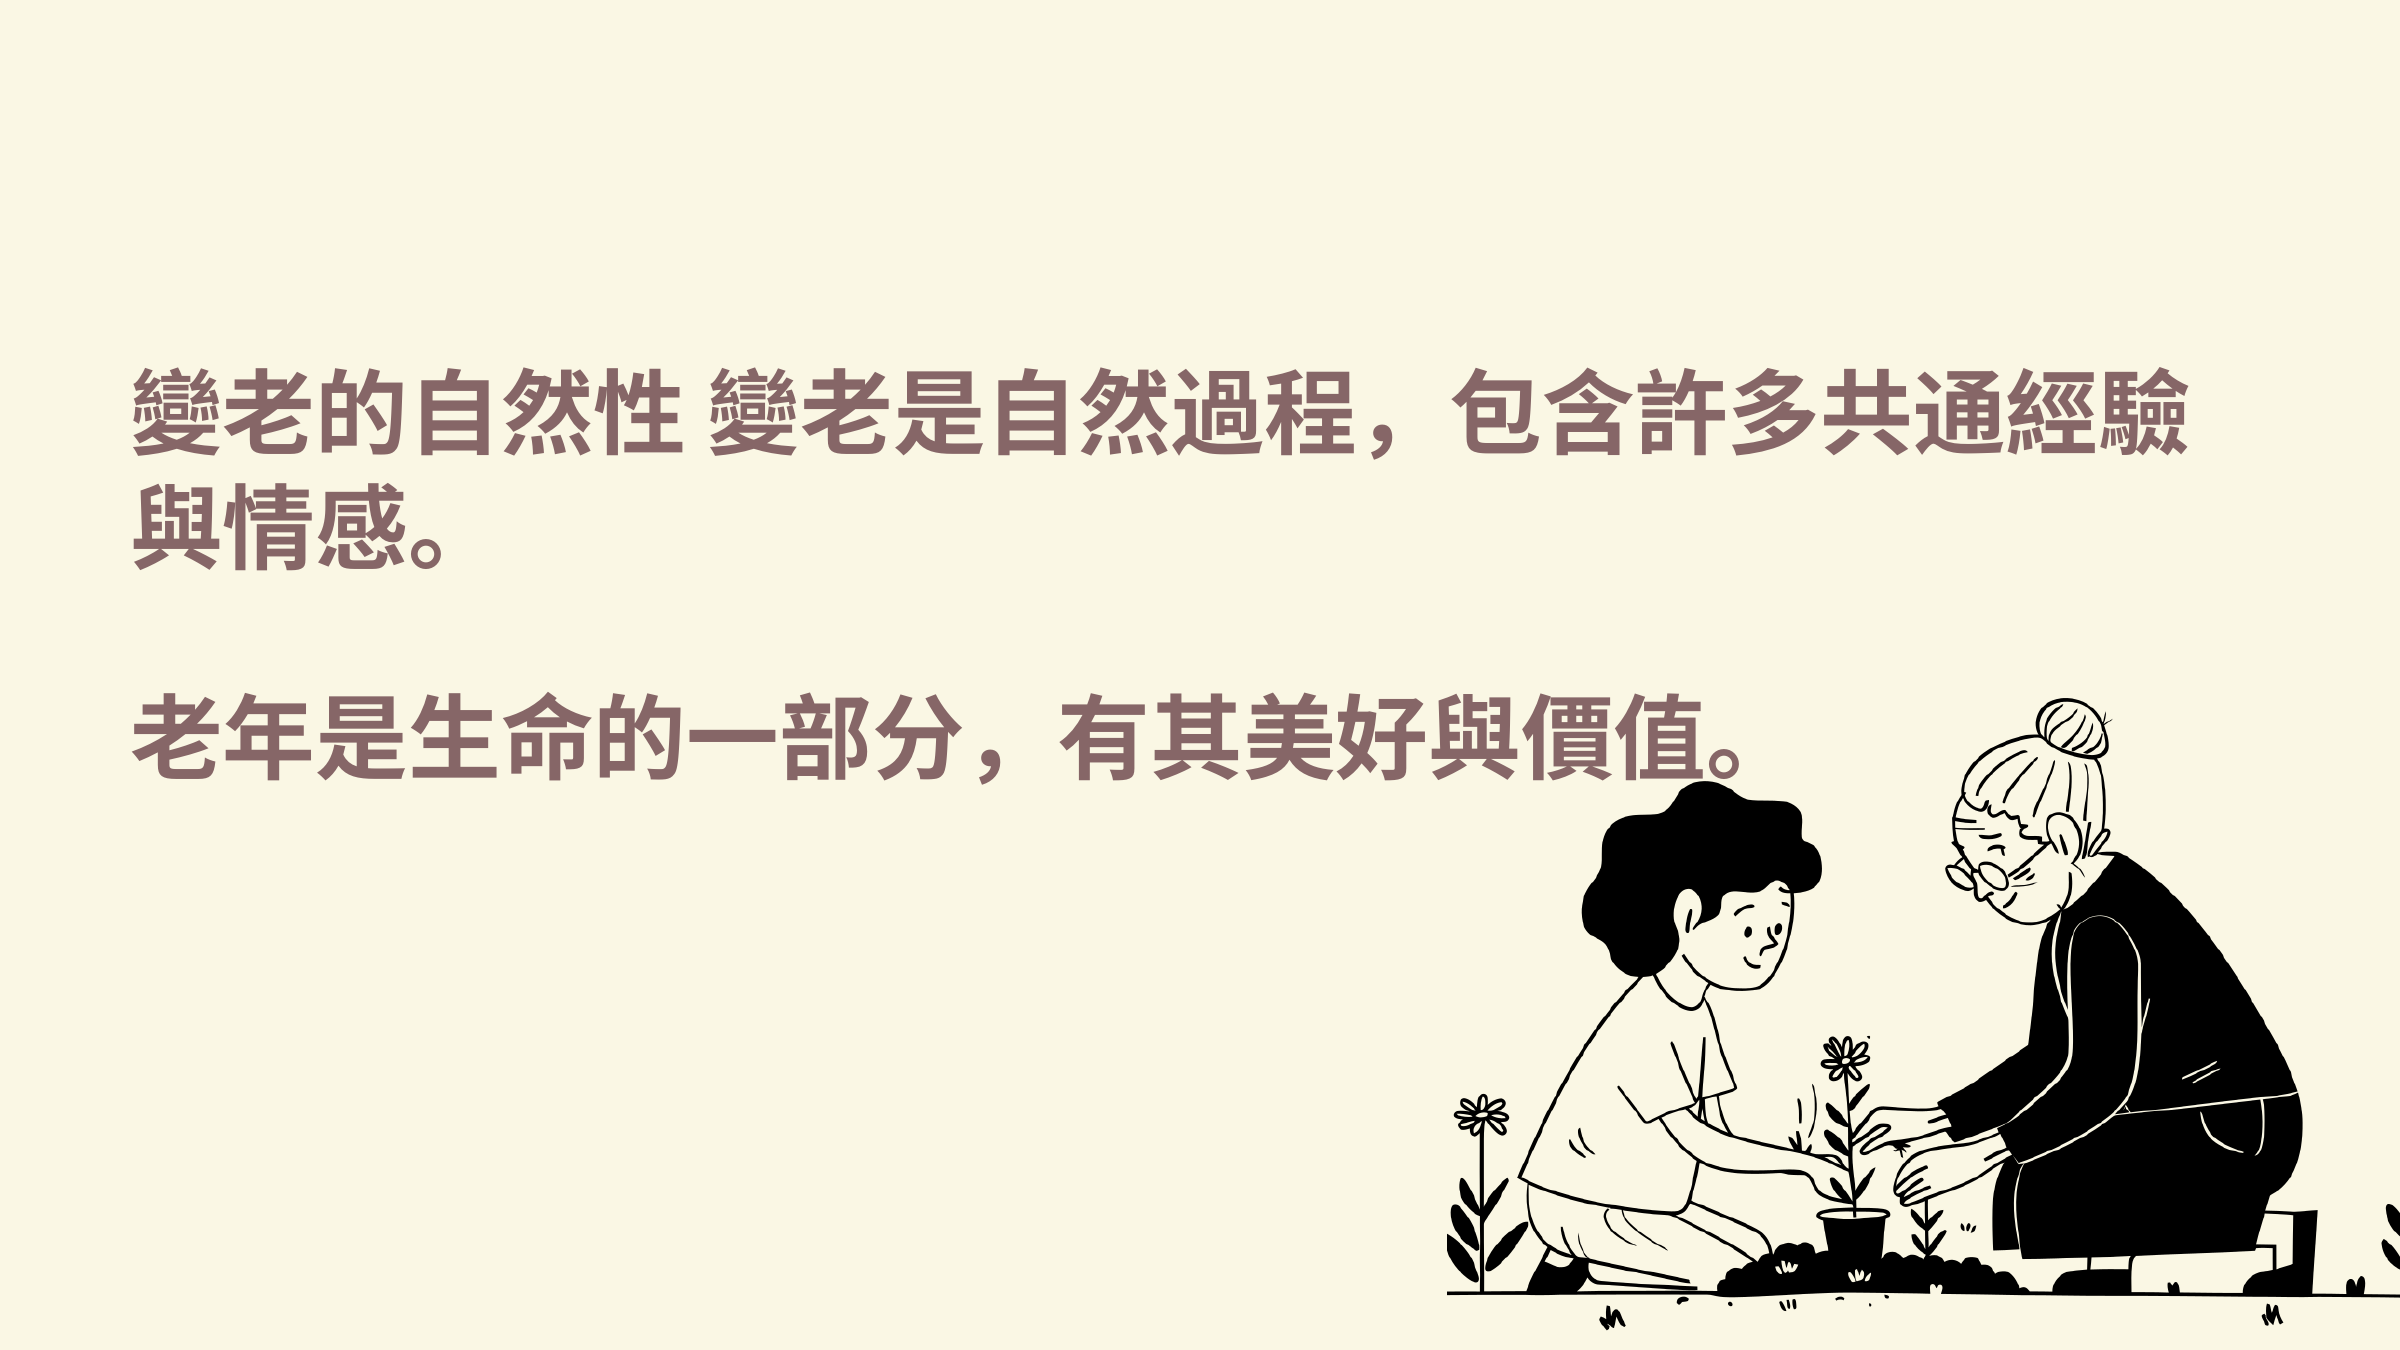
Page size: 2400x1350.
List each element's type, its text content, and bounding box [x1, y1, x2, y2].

picture [1447, 466, 2400, 1350]
text_box 變老的自然性 變老是自然過程，包含許多共通經驗與情感。 [130, 350, 2270, 583]
text_box 老年是生命的一部分，有其美好與價值。 [130, 675, 1447, 791]
